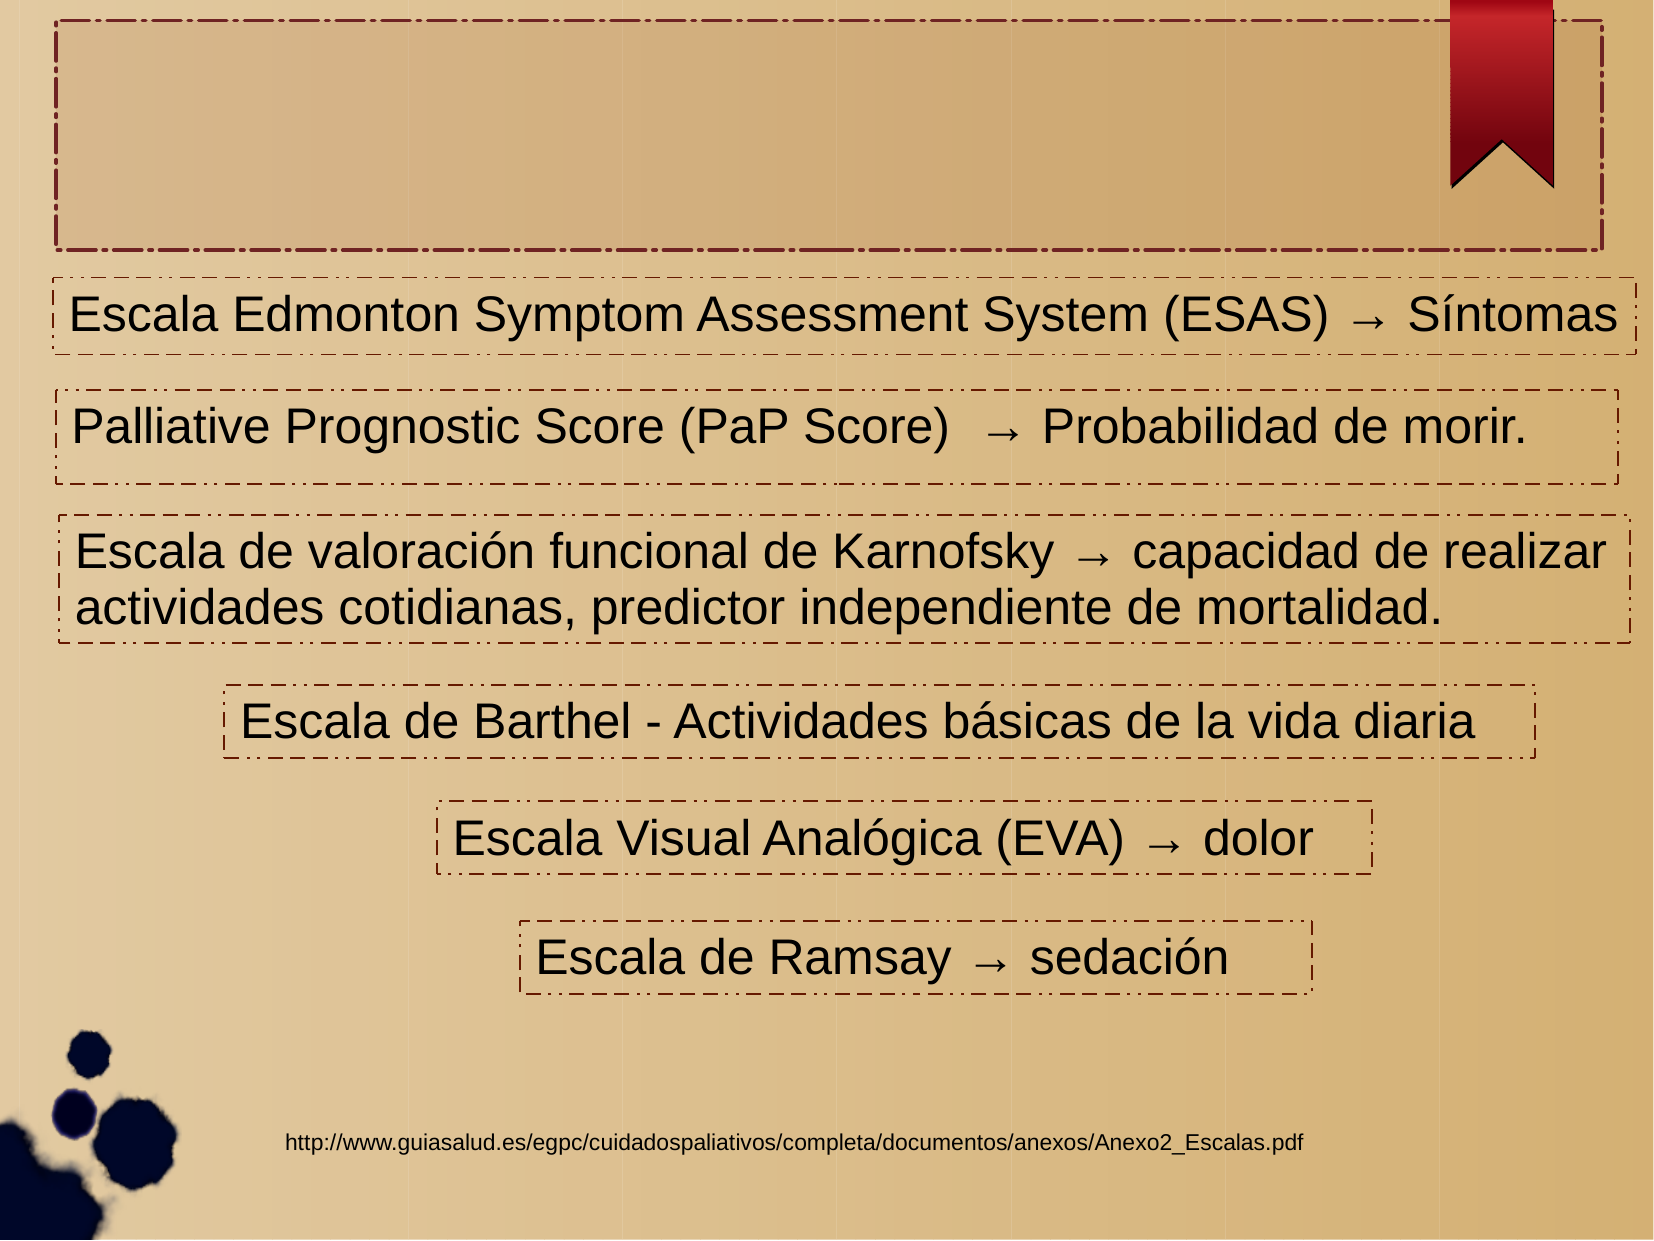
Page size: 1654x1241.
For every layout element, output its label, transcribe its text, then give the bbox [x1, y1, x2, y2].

text_box http://www.guiasalud.es/egpc/cuidadospaliativos/completa/documentos/anexos/Anexo2_Escalas.pdf [270, 1122, 1512, 1221]
text_box Escala de Barthel - Actividades básicas de la vida diaria [224, 685, 1536, 758]
text_box Escala Edmonton Symptom Assessment System (ESAS) → Síntomas [53, 277, 1636, 355]
text_box Escala de Ramsay → sedación [519, 921, 1313, 994]
text_box Escala de valoración funcional de Karnofsky → capacidad de realizar actividades cotidianas, predictor independiente de mortalidad. [59, 514, 1630, 644]
text_box Escala Visual Analógica (EVA) → dolor [437, 801, 1372, 875]
text_box Palliative Prognostic Score (PaP Score) → Probabilidad de morir. [55, 389, 1619, 485]
